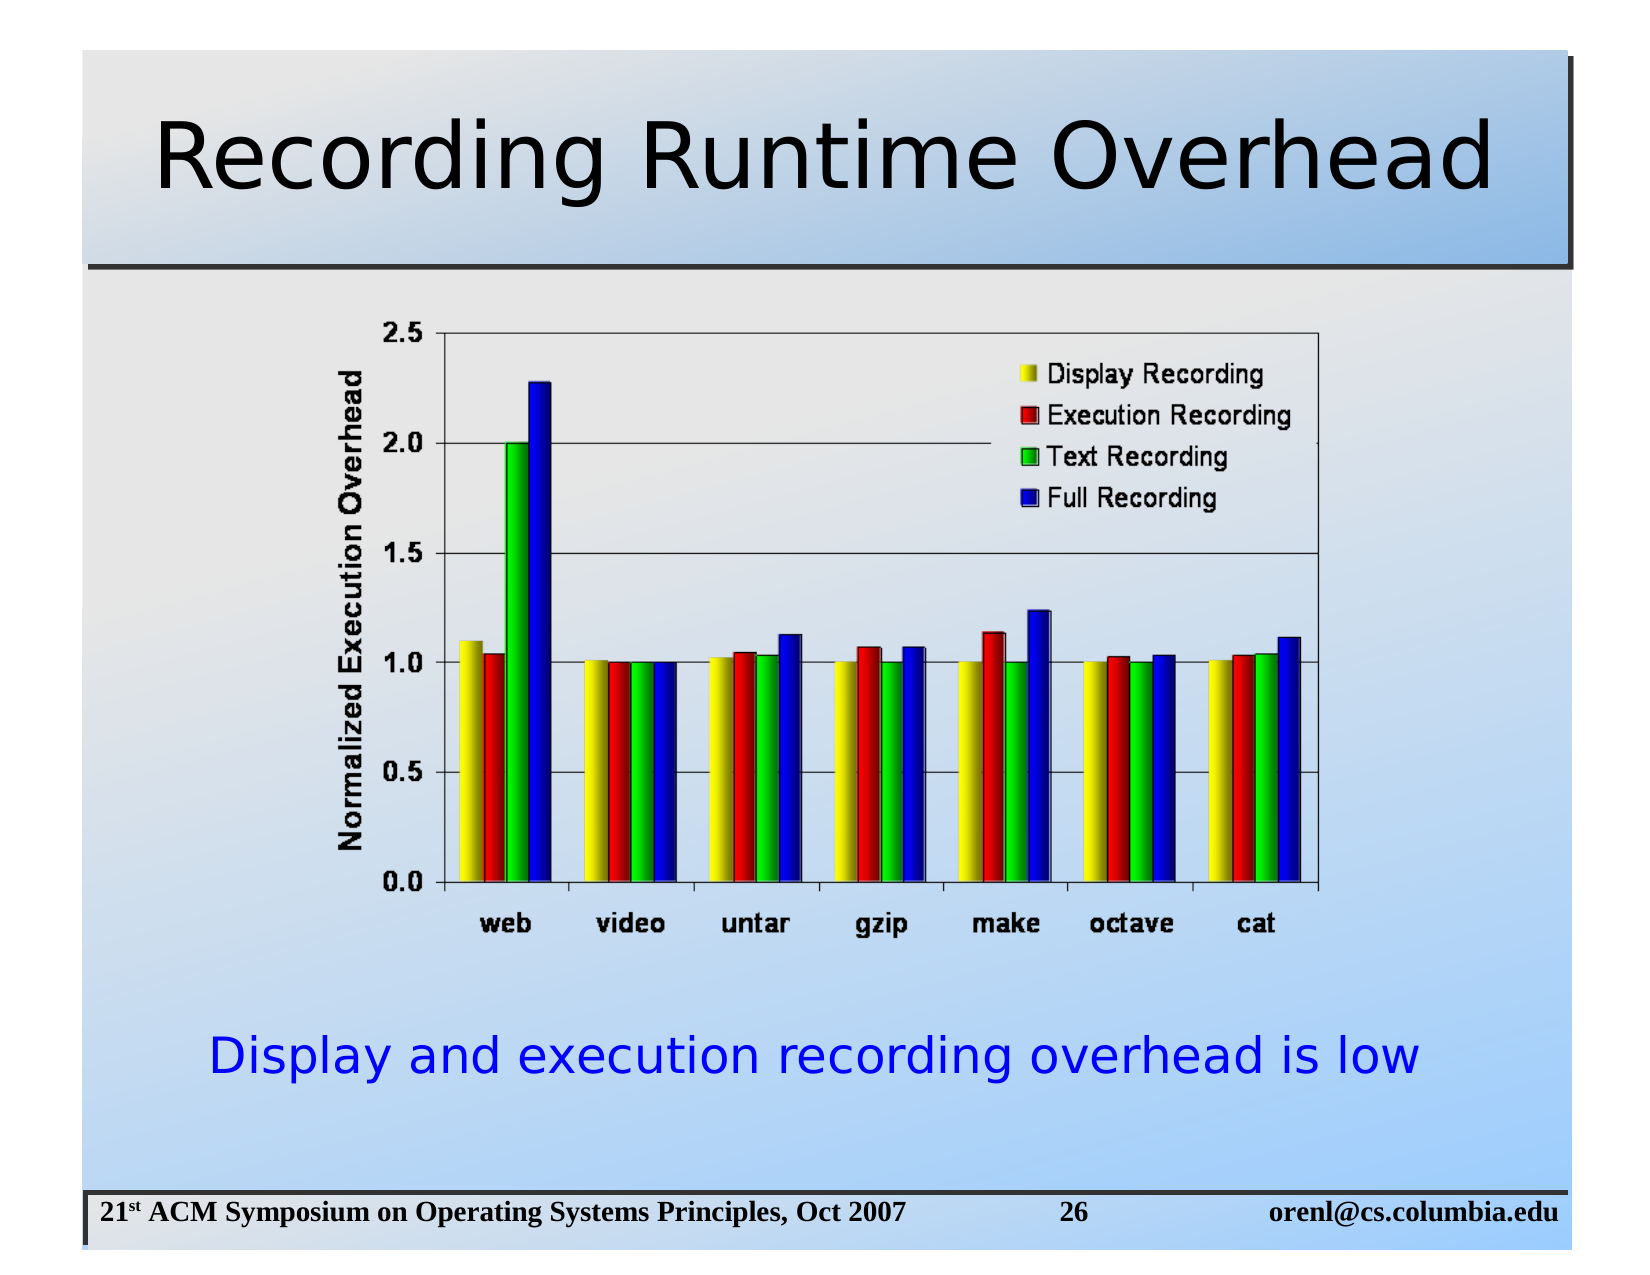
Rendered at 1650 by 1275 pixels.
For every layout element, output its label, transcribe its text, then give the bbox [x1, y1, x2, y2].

picture [250, 290, 1351, 1025]
title Recording Runtime Overhead [82, 50, 1568, 264]
list Display and execution recording overhead is low [112, 1012, 1576, 1149]
